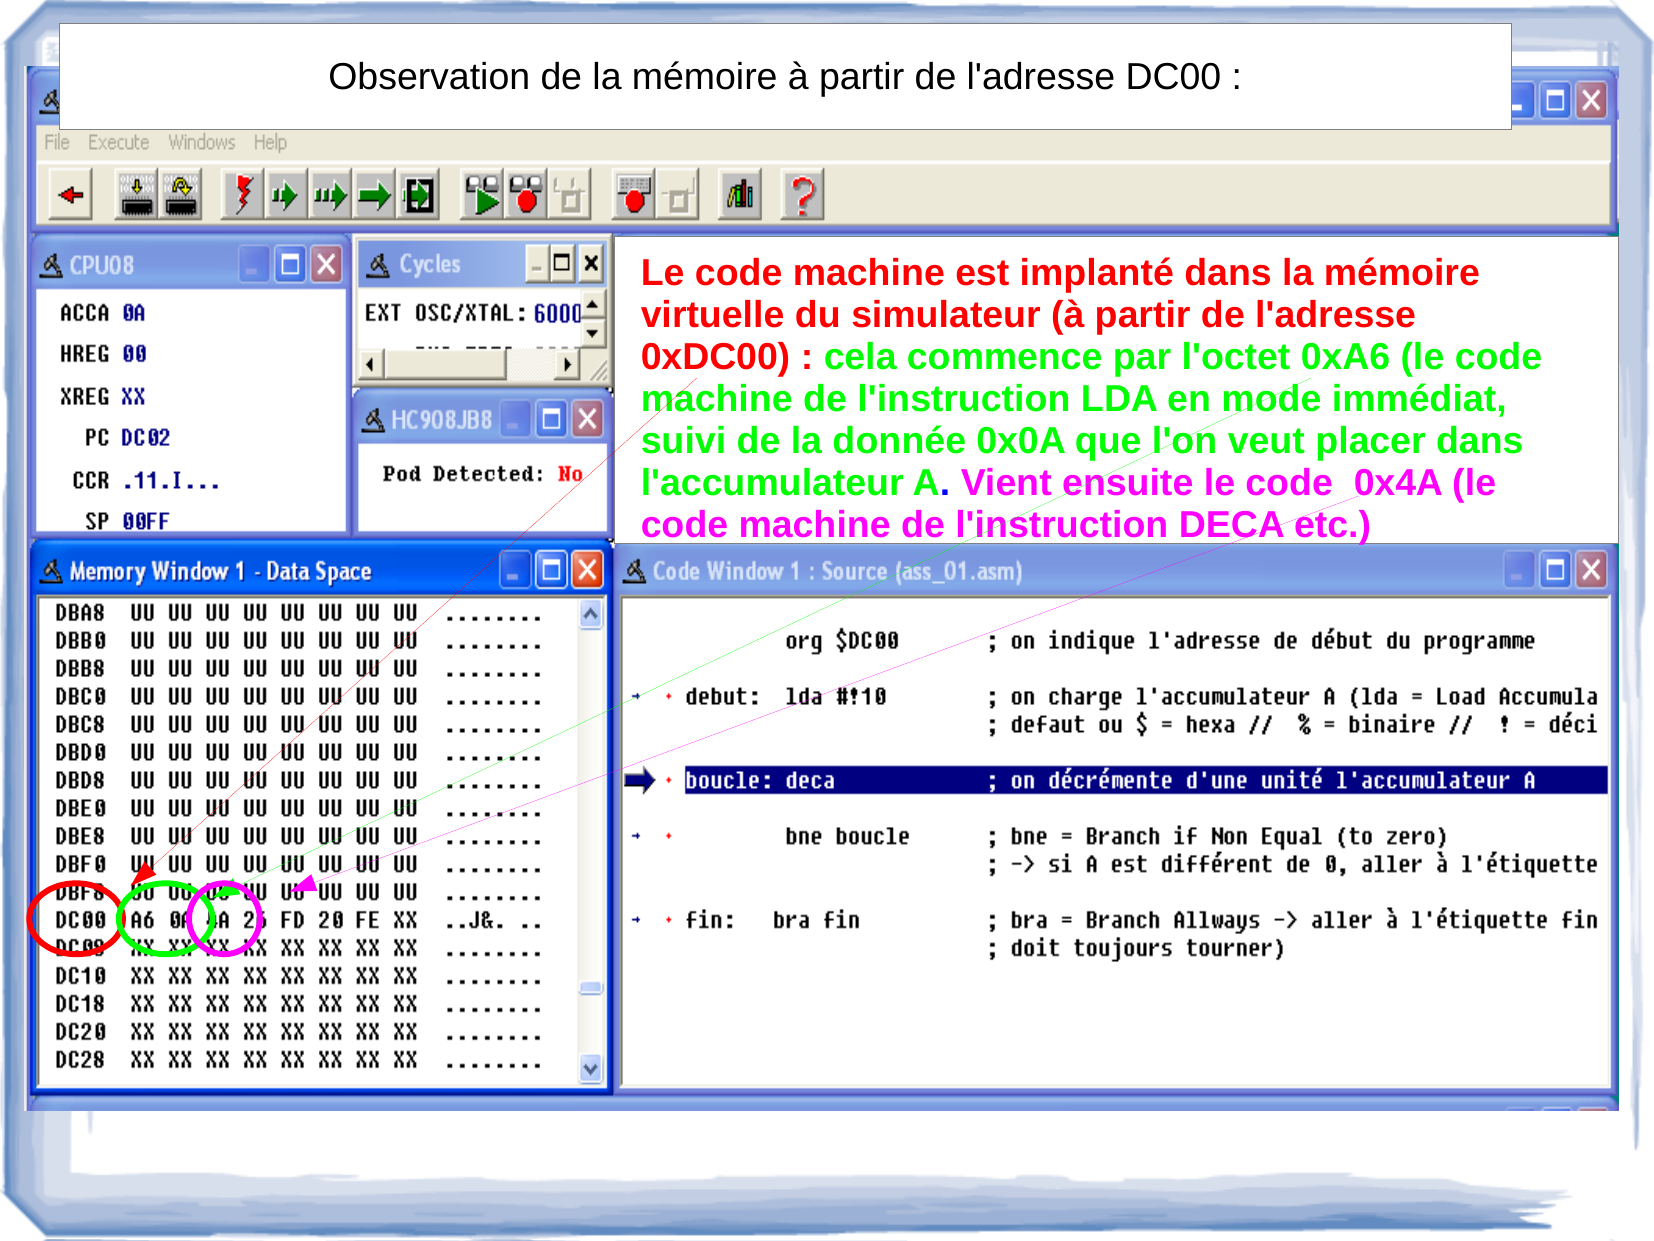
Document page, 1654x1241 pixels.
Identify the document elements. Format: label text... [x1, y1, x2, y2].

text_box Observation de la mémoire à partir de l'adresse DC00 : [59, 23, 1512, 130]
text_box Le code machine est implanté dans la mémoire virtuelle du simulateur (à partir de l'adresse 0xDC00) : cela commence par l'octet 0xA6 (le code machine de l'instruction LDA en mode immédiat, suivi de la donnée 0x0A que l'on veut placer dans l'accumulateur A. Vient ensuite le code 0x4A (le code machine de l'instruction DECA etc.) [625, 244, 1607, 554]
text_box [614, 236, 1619, 544]
text_box [614, 444, 625, 544]
picture [0, 0, 1654, 1241]
